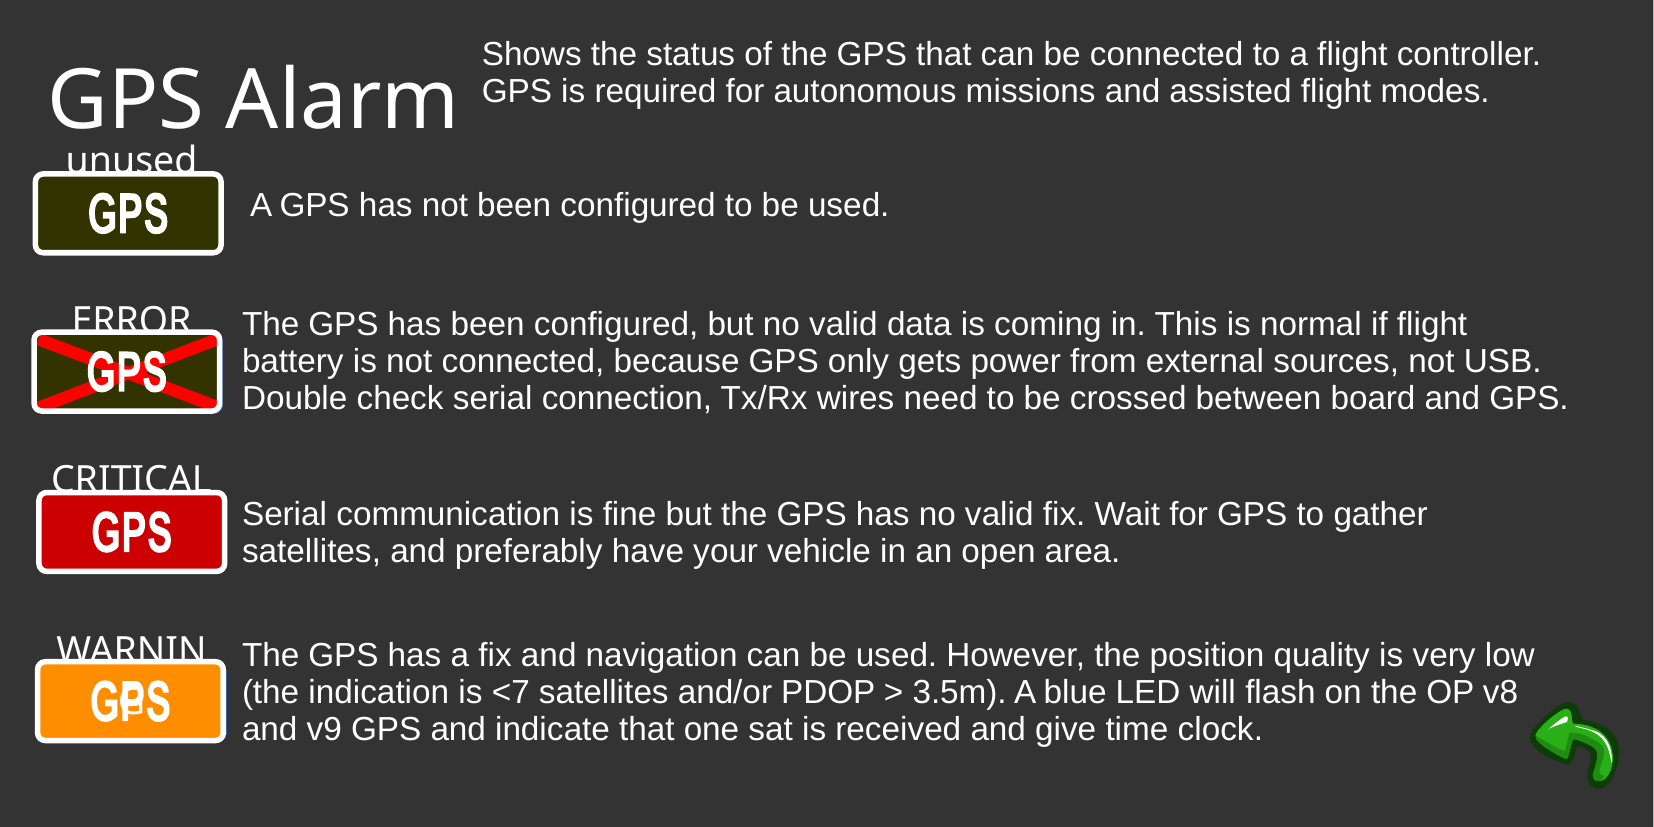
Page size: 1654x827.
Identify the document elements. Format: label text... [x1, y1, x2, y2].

text_box WARNING [36, 616, 227, 652]
text_box The GPS has been configured, but no valid data is coming in. This is normal if flight battery is not connected, because GPS only gets power from external sources, not USB. Double check serial connection, Tx/Rx wires need to be crossed between board and GPS. [242, 305, 1573, 417]
text_box Shows the status of the GPS that can be connected to a flight controller. GPS is required for autonomous missions and assisted flight modes. [484, 35, 1613, 110]
text_box A GPS has not been configured to be used. [241, 172, 1571, 238]
text_box ERROR [36, 285, 227, 322]
picture [28, 652, 233, 751]
text_box The GPS has a fix and navigation can be used. However, the position quality is very low (the indication is <7 satellites and/or PDOP > 3.5m). A blue LED will flash on the OP v8 and v9 GPS and indicate that one sat is received and give time clock. [242, 636, 1573, 748]
text_box GPS Alarm [33, 31, 484, 120]
text_box Serial communication is fine but the GPS has no valid fix. Wait for GPS to gather satellites, and preferably have your vehicle in an open area. [242, 495, 1573, 570]
picture [25, 164, 231, 263]
picture [1522, 698, 1623, 799]
text_box unused [36, 126, 227, 164]
picture [29, 483, 235, 581]
picture [24, 322, 230, 421]
text_box CRITICAL [36, 445, 227, 483]
